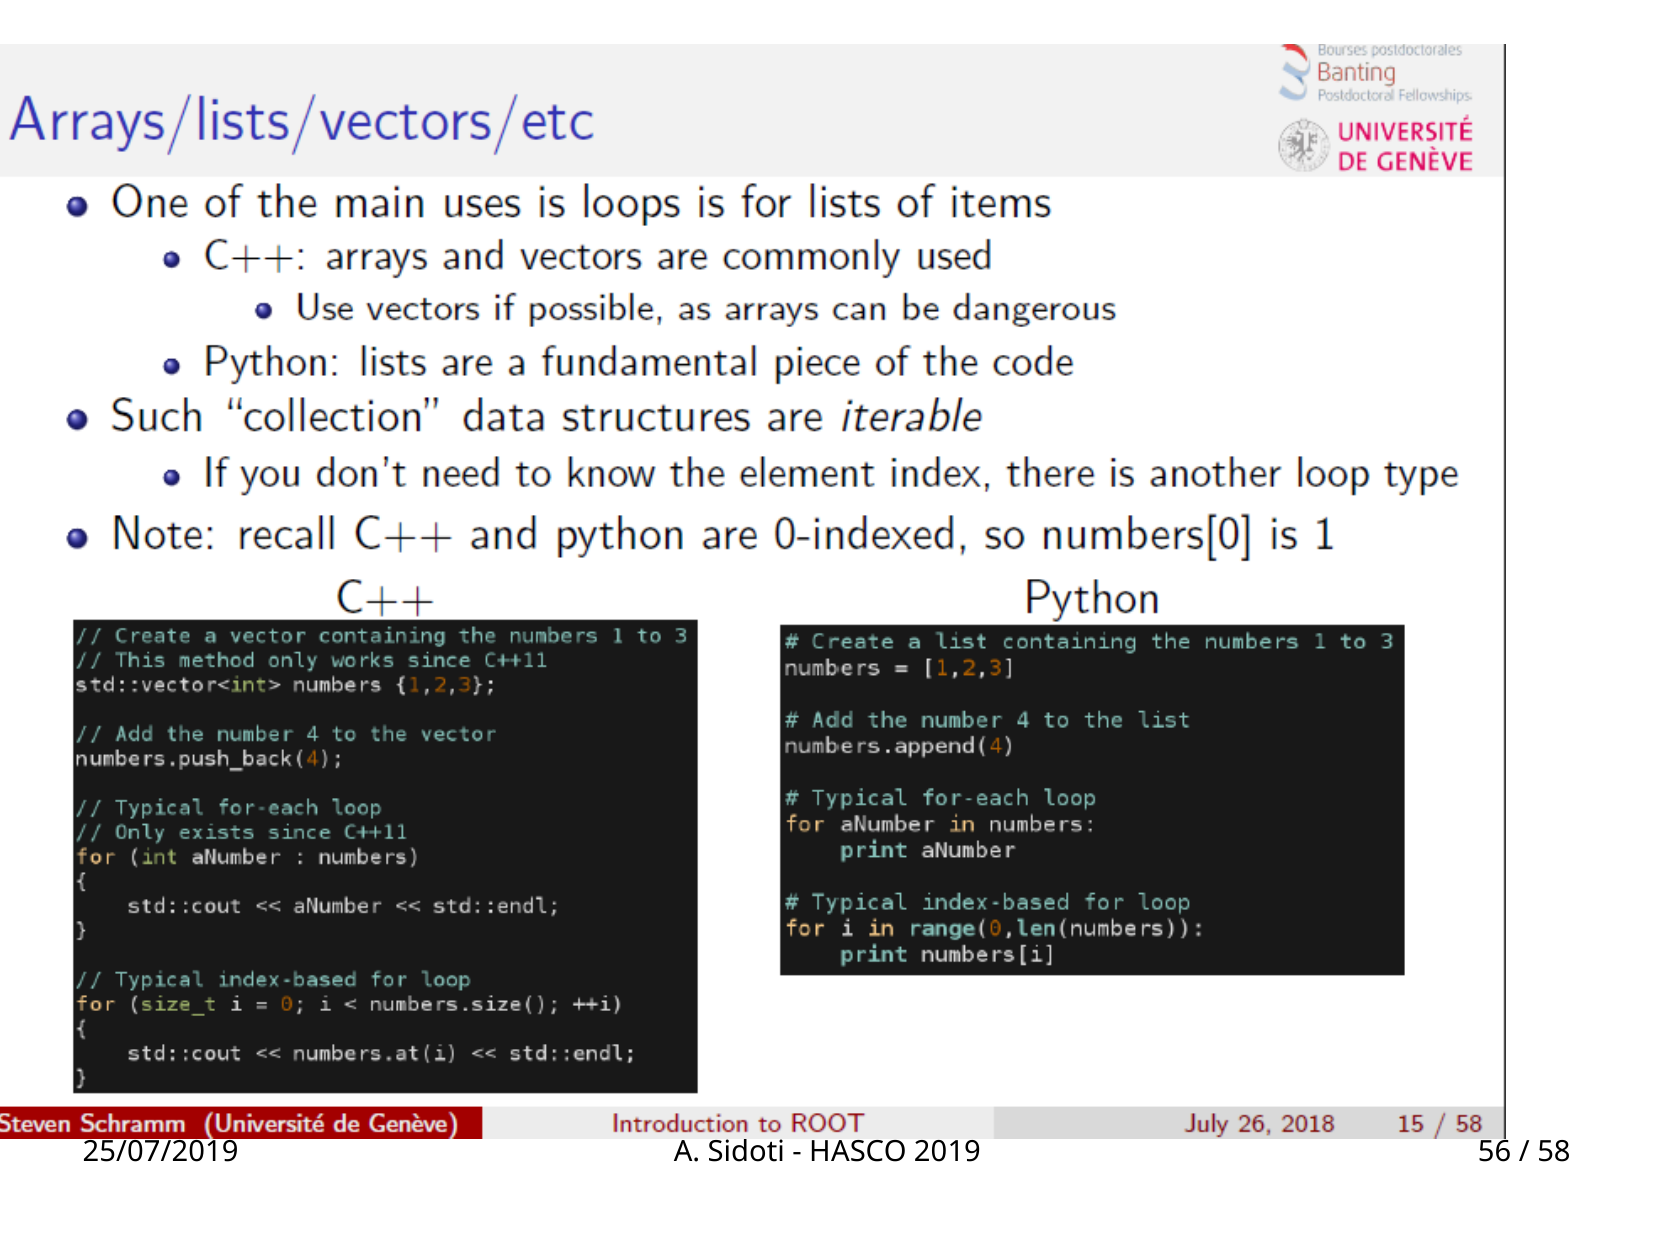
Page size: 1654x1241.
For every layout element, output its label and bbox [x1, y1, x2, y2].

picture [0, 44, 1506, 1139]
